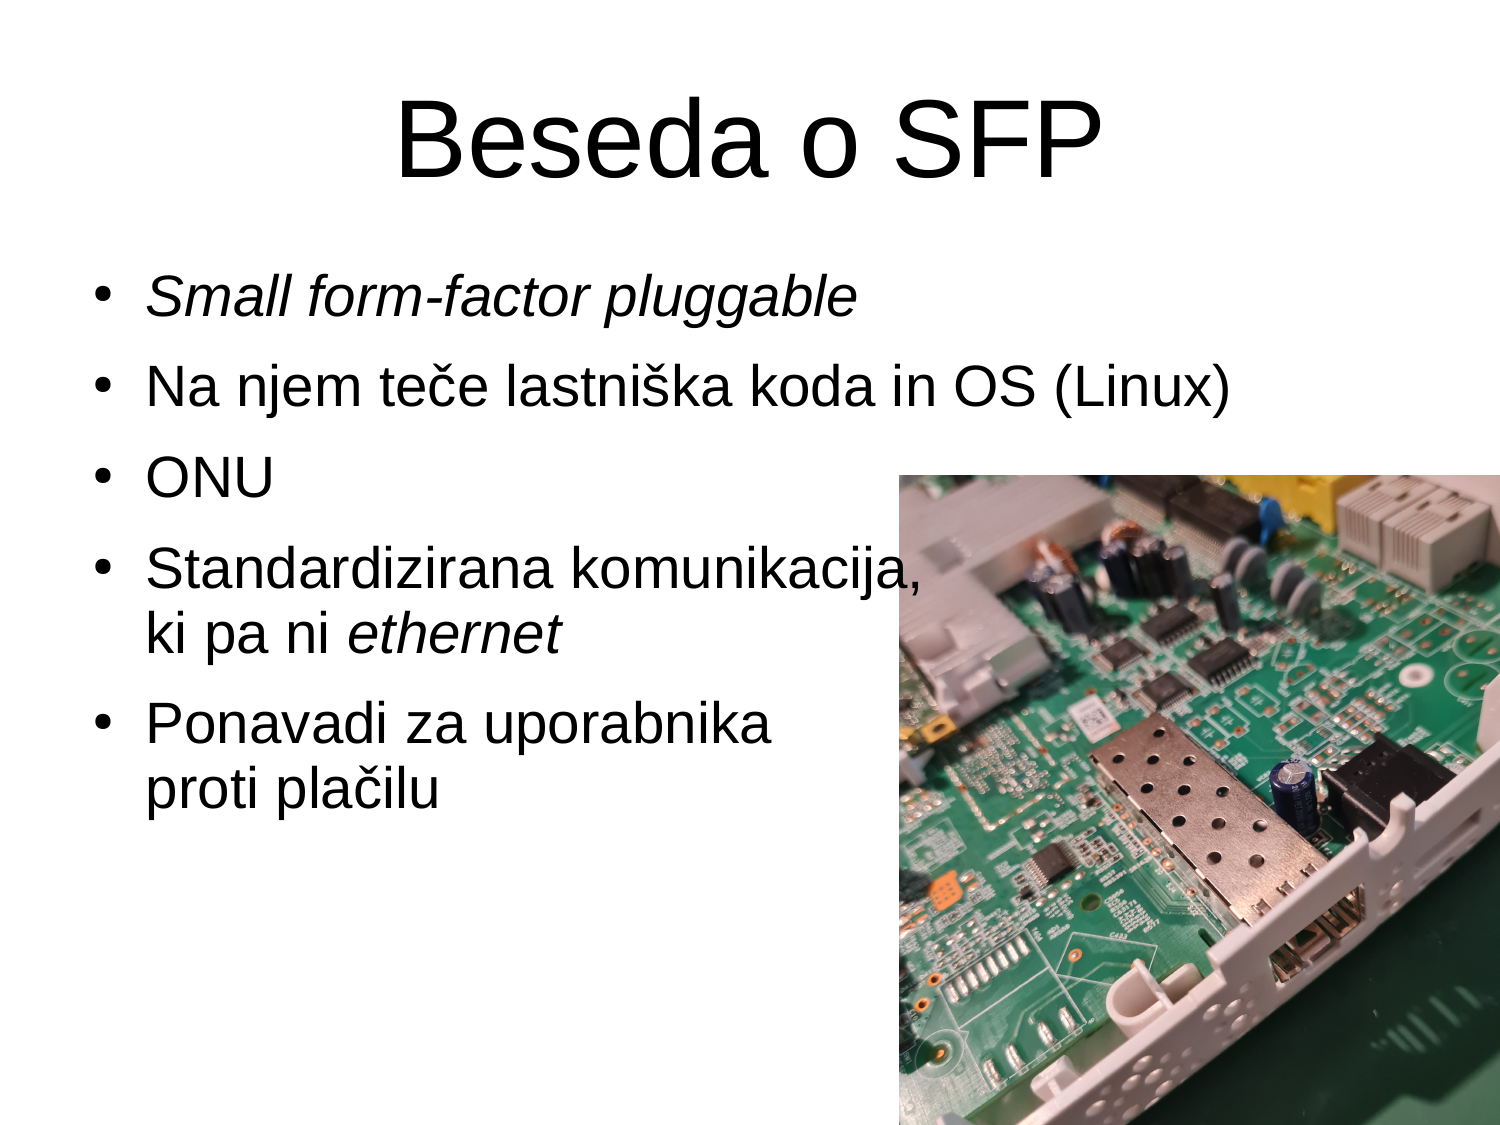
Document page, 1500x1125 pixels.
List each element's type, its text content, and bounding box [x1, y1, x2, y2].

list Small form-factor pluggable Na njem teče lastniška koda in OS (Linux) ONU Standardizirana komunikacija, ki pa ni ethernet Ponavadi za uporabnika proti plačilu [75, 263, 1425, 1063]
title Beseda o SFP [75, 44, 1425, 233]
picture [899, 475, 1500, 1125]
